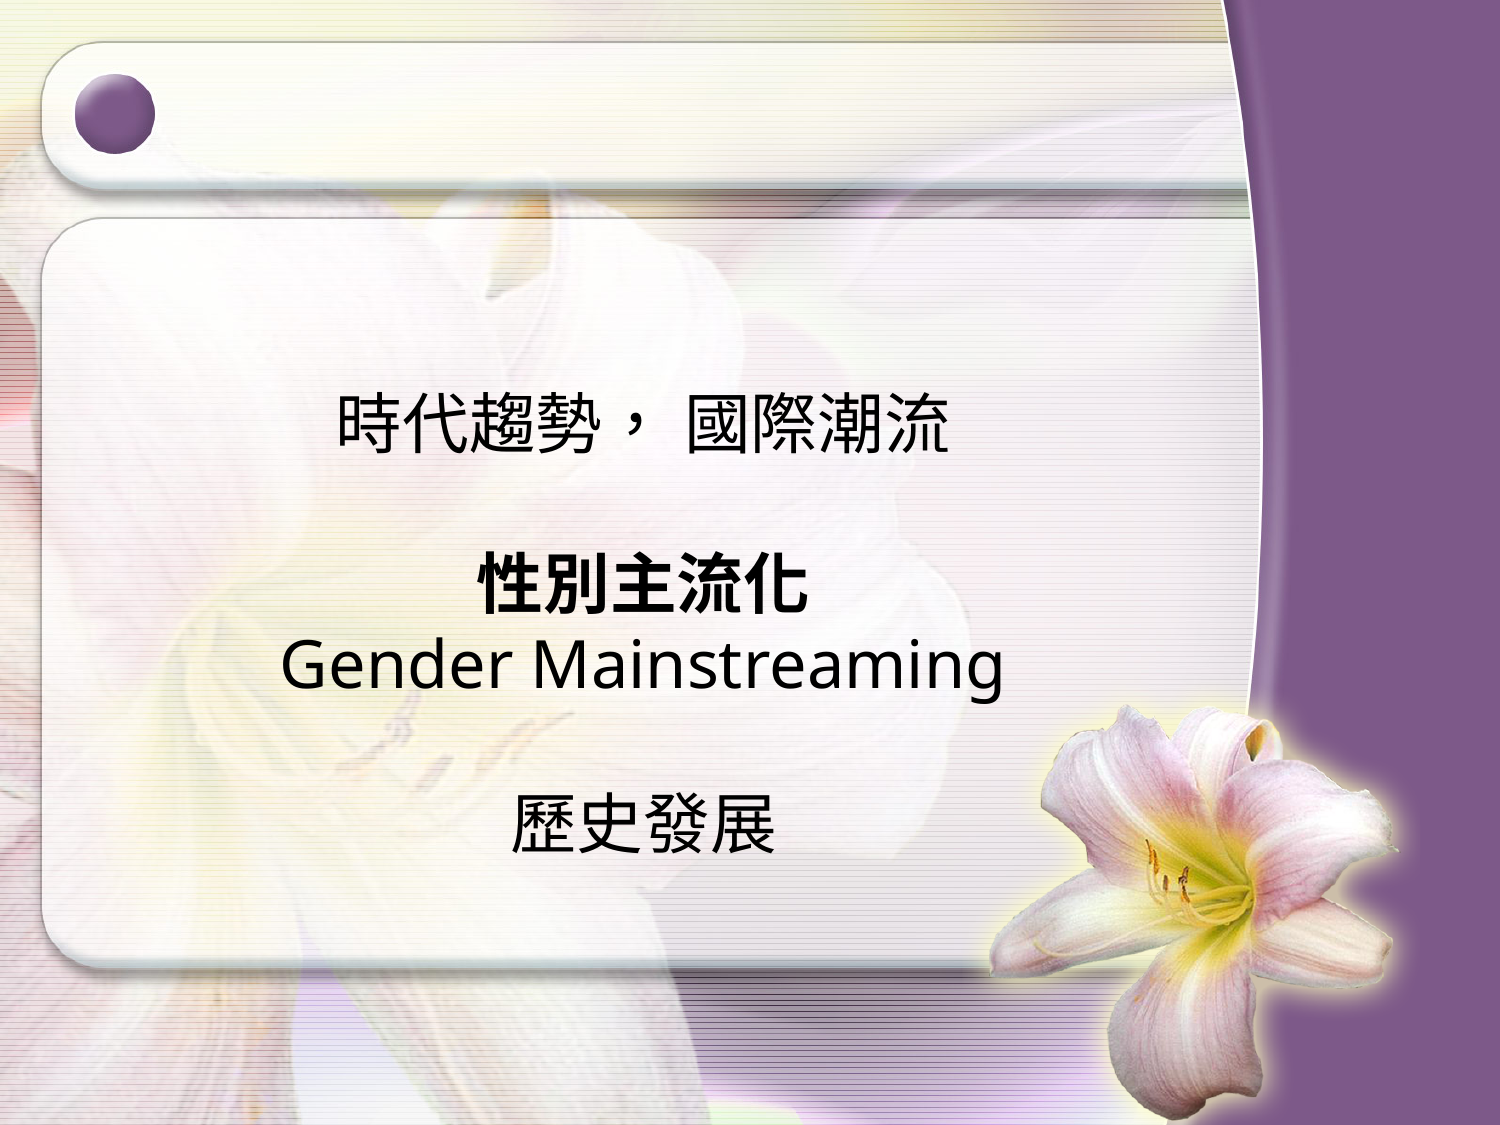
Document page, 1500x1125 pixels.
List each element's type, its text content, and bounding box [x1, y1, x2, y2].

text_box 時代趨勢， 國際潮流 性別主流化 Gender Mainstreaming 歷史發展 [136, 314, 1152, 929]
